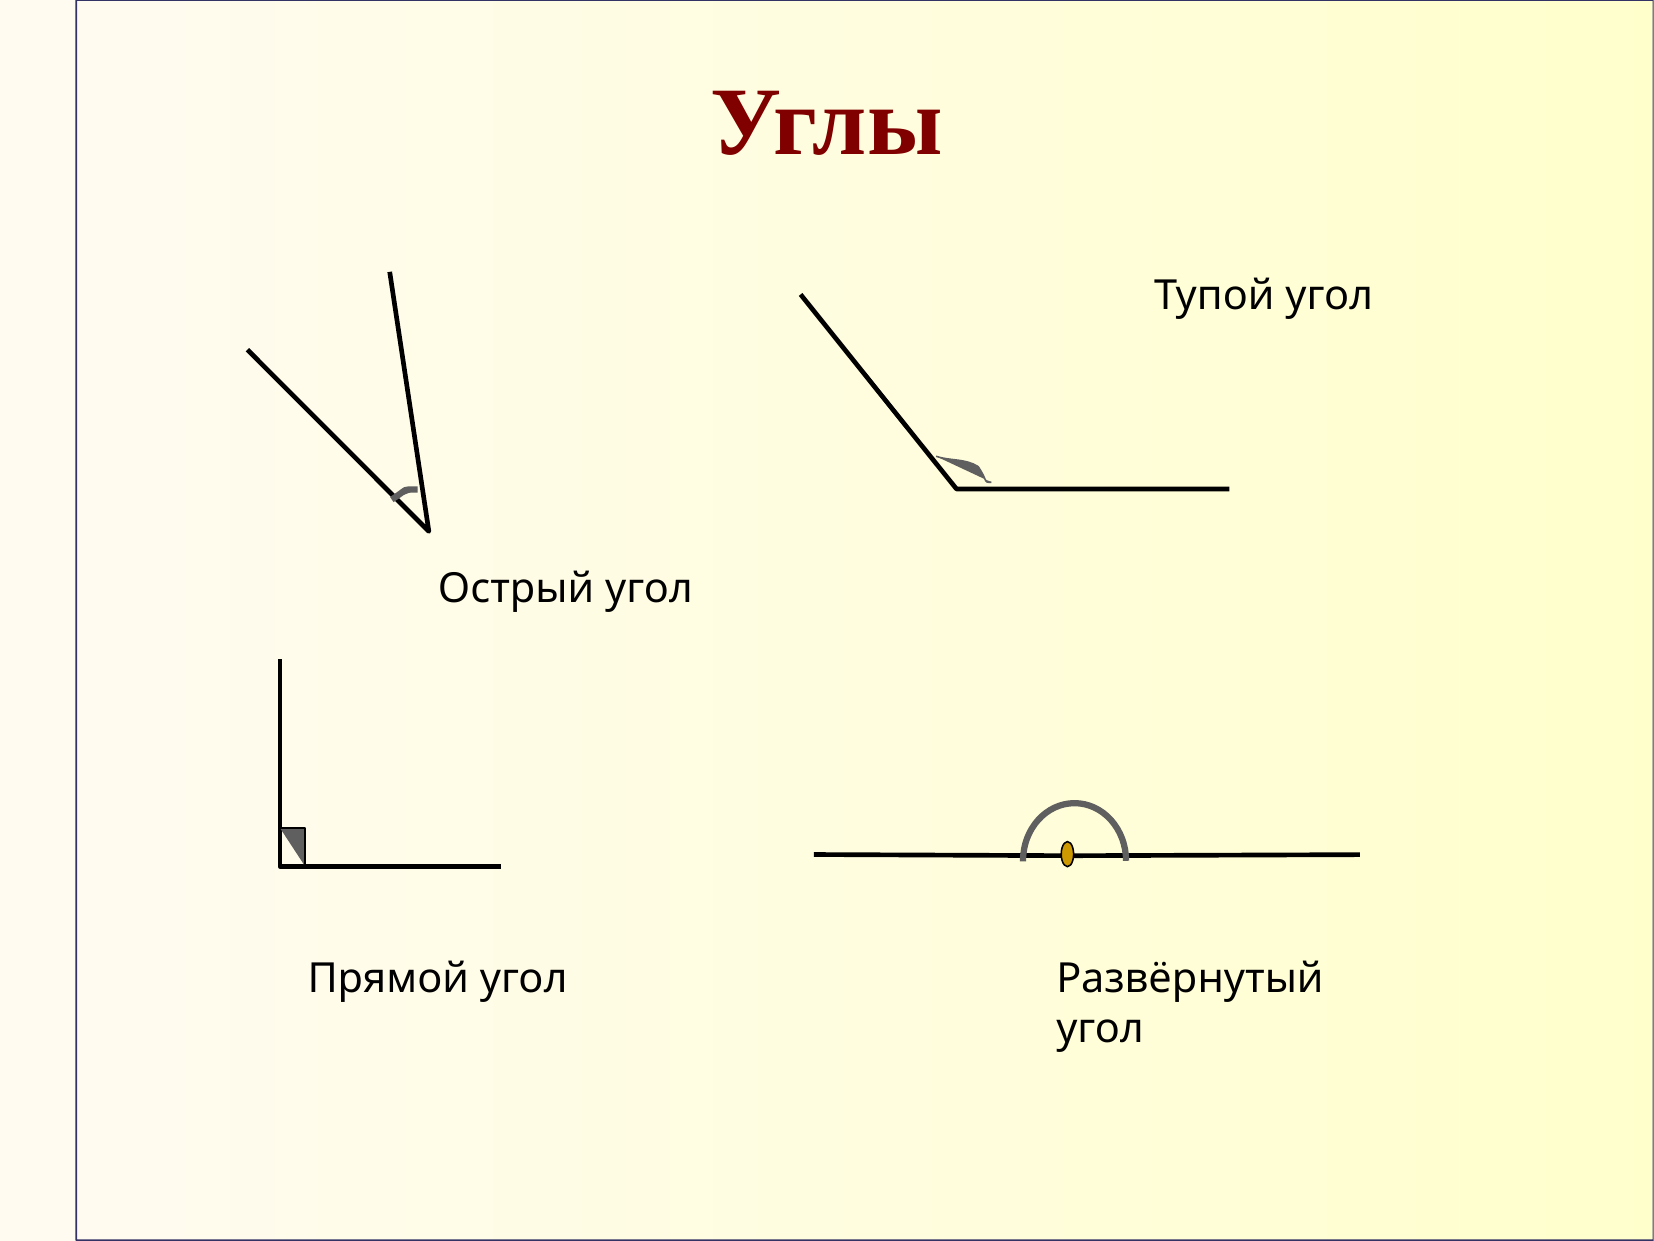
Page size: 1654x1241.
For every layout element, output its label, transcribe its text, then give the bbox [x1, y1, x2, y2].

text_box [936, 456, 992, 483]
title Углы [82, 50, 1571, 257]
text_box Тупой угол [1139, 260, 1531, 327]
text_box Острый угол [423, 553, 716, 620]
text_box Прямой угол [292, 943, 684, 1010]
text_box [1061, 841, 1074, 867]
text_box Развёрнутый угол [1041, 943, 1433, 1010]
text_box [391, 489, 418, 500]
picture [0, 0, 75, 1241]
list [82, 289, 1571, 1109]
text_box [280, 828, 306, 867]
